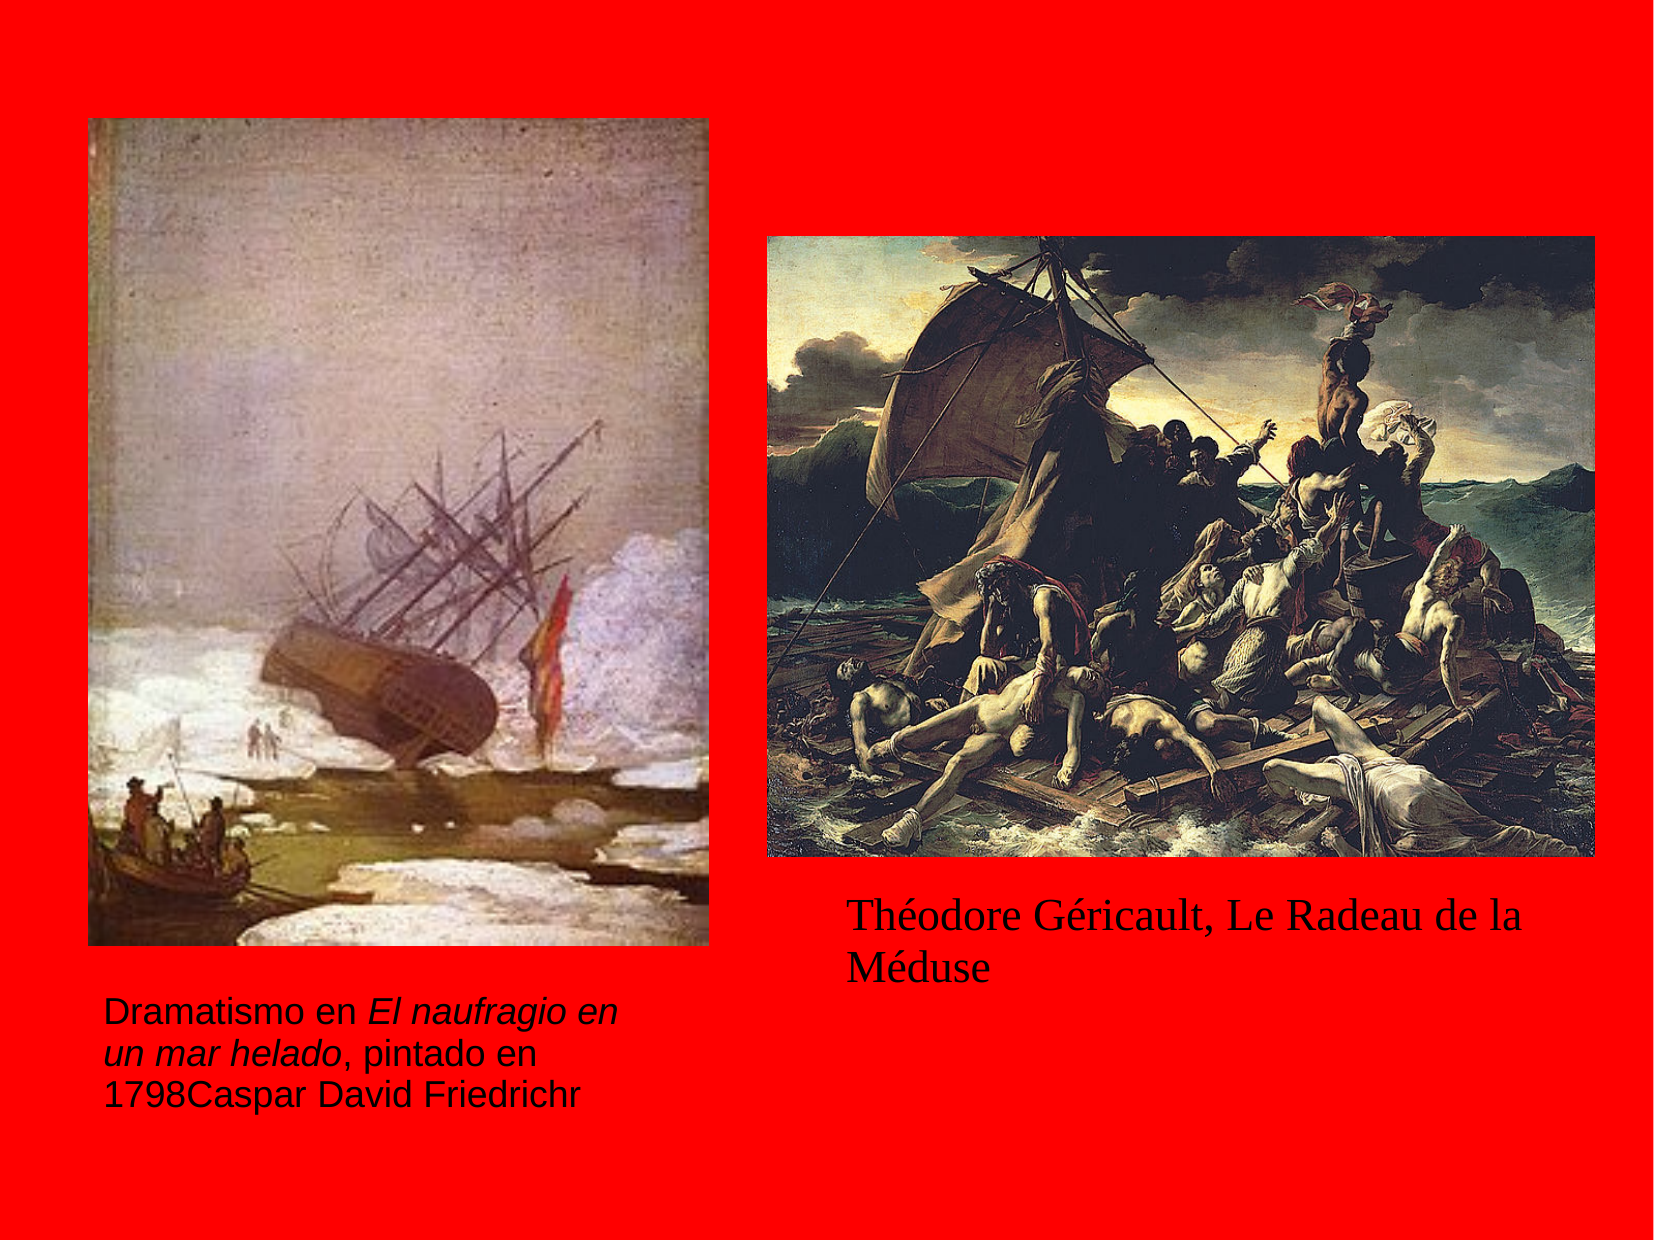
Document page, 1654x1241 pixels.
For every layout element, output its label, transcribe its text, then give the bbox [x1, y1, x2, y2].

text_box Théodore Géricault, Le Radeau de la Méduse [846, 885, 1536, 989]
picture [767, 236, 1595, 857]
text_box Dramatismo en El naufragio en un mar helado, pintado en 1798Caspar David Friedrichr [88, 980, 680, 1122]
picture [88, 118, 709, 946]
